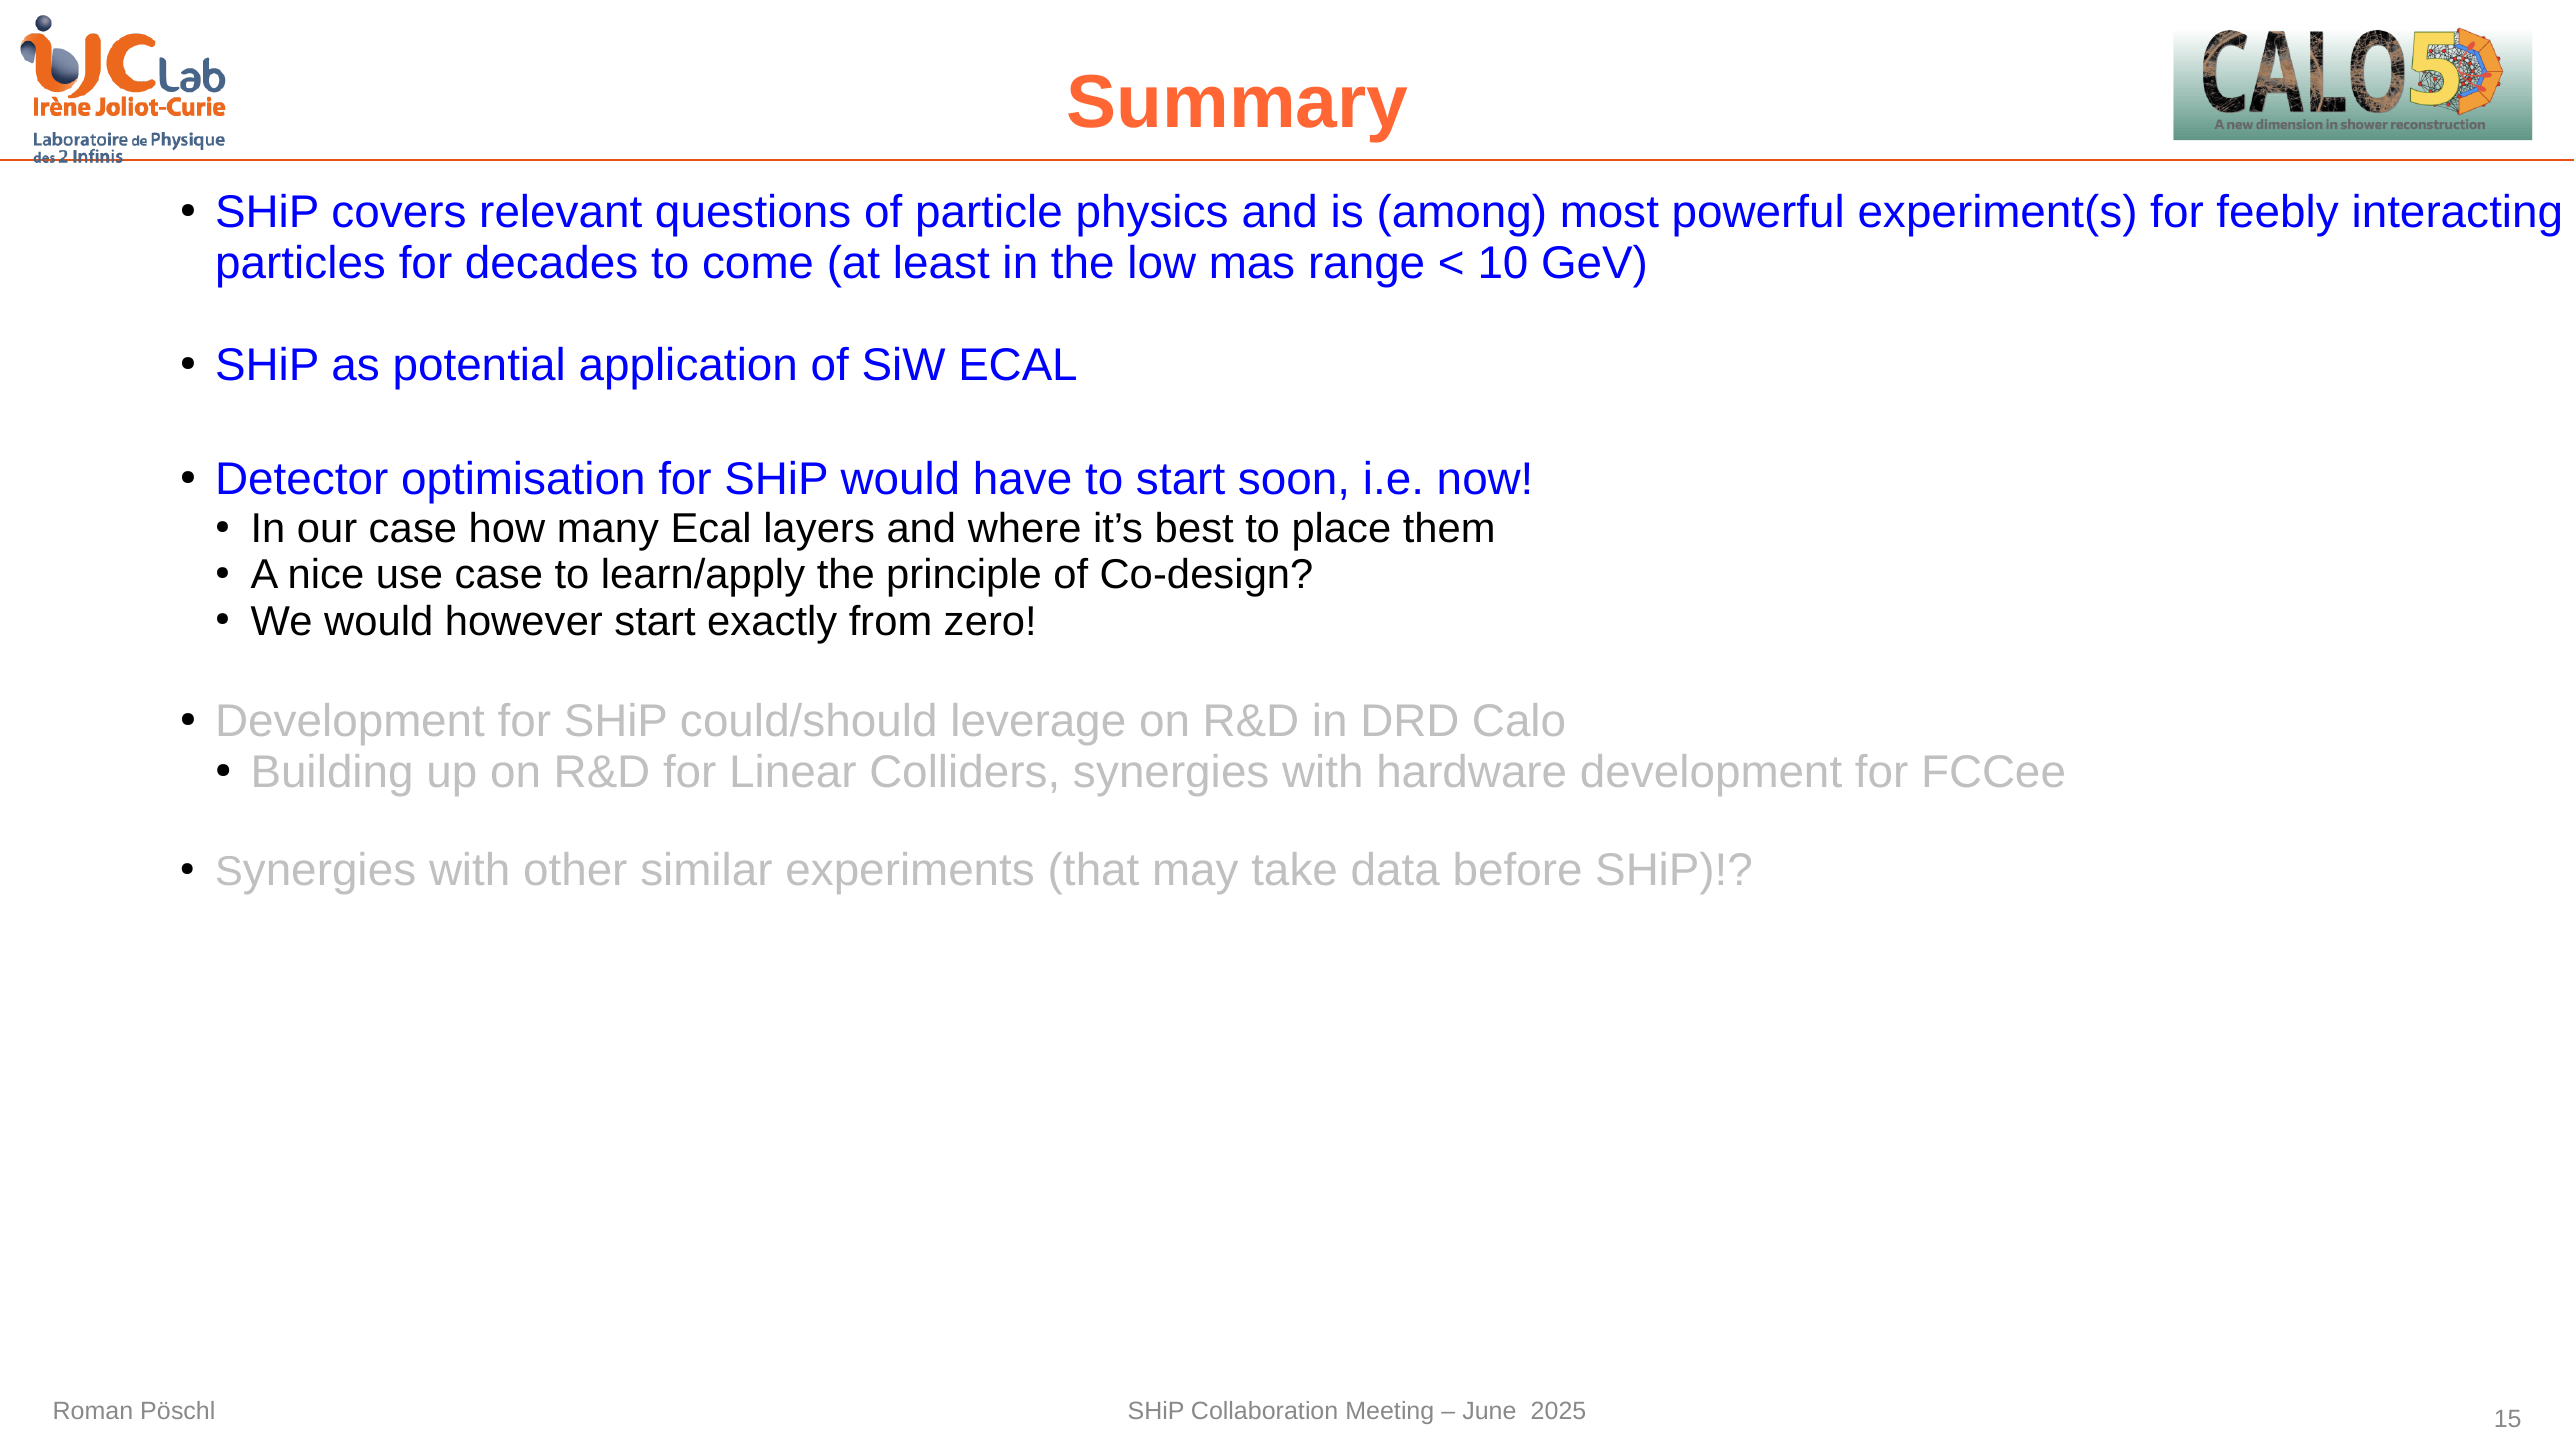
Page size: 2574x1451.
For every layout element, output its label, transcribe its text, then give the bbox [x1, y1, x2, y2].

title Summary [90, 53, 2407, 151]
text_box SHiP covers relevant questions of particle physics and is (among) most powerful experiment(s) for feebly interacting particles for decades to come (at least in the low mas range < 10 GeV) SHiP as potential application of SiW ECAL Detector optimisation for SHiP would have to start soon, i.e. now! In our case how many Ecal layers and where it’s best to place them A nice use case to learn/apply the principle of Co-design? We would however start exactly from zero! Development for SHiP could/should leverage on R&D in DRD Calo Building up on R&D for Linear Colliders, synergies with hardware development for FCCee Synergies with other similar experiments (that may take data before SHiP)!? [165, 178, 2574, 1451]
picture [2165, 5, 2534, 141]
picture [4, 0, 241, 178]
